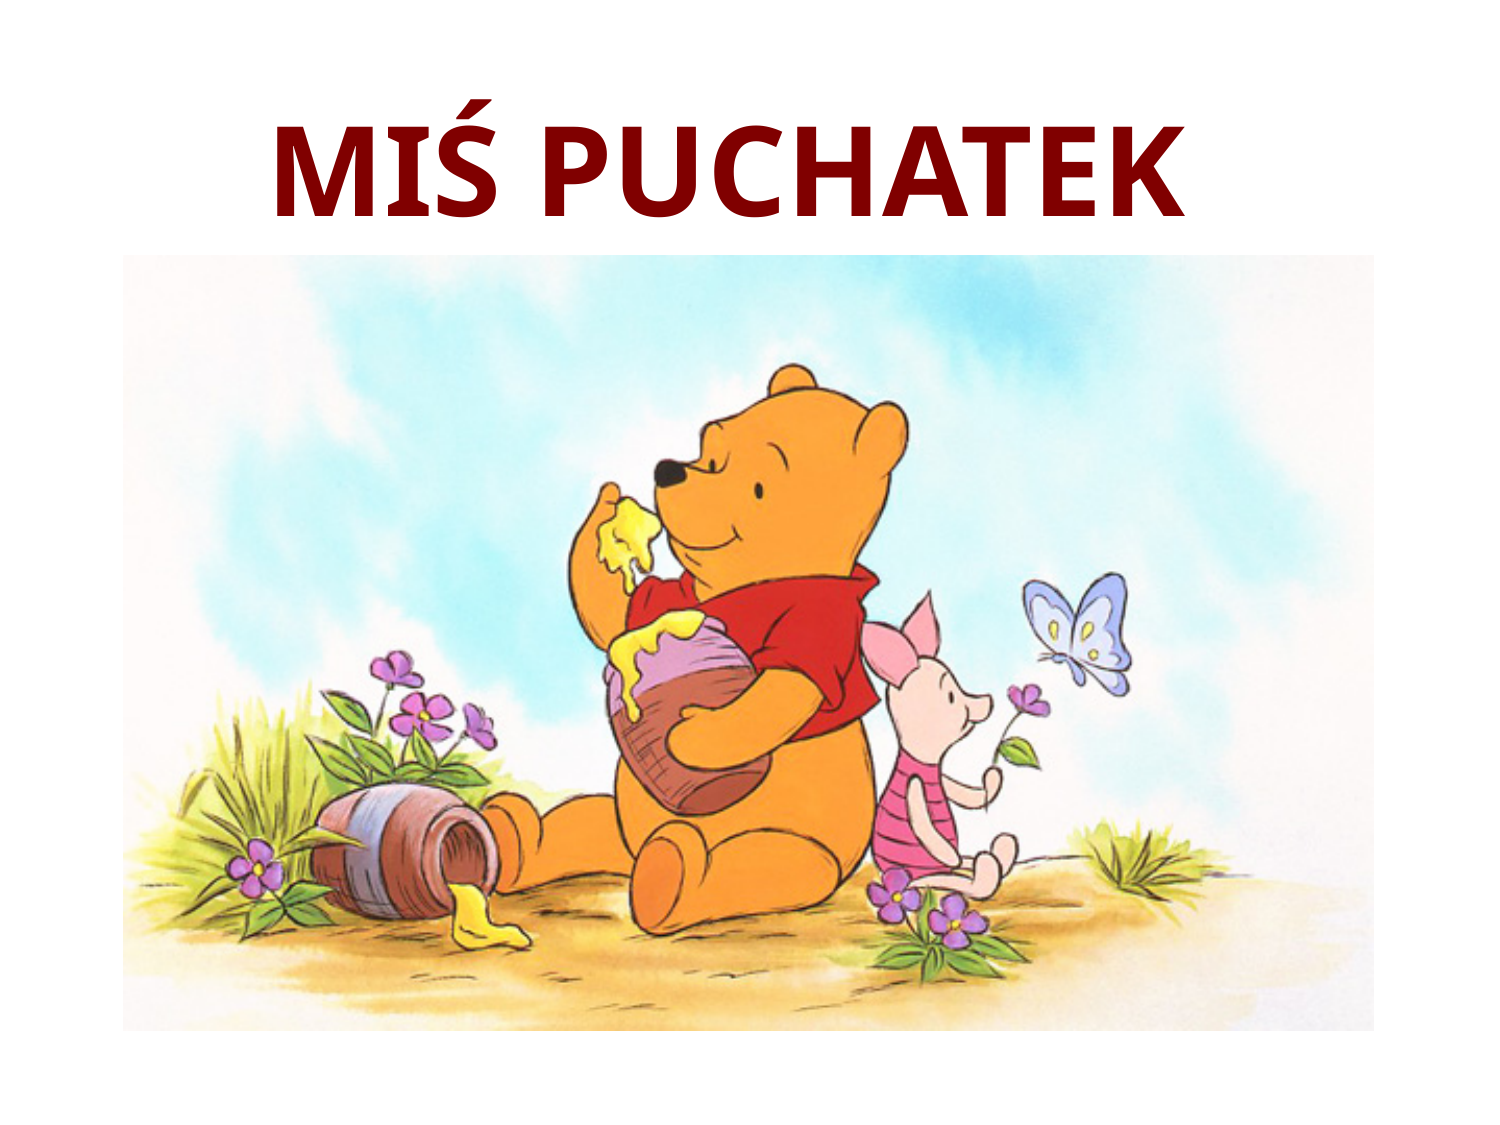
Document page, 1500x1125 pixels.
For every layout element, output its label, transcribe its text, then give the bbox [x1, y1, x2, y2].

title MIŚ PUCHATEK [135, 78, 1317, 255]
picture [123, 255, 1374, 1031]
